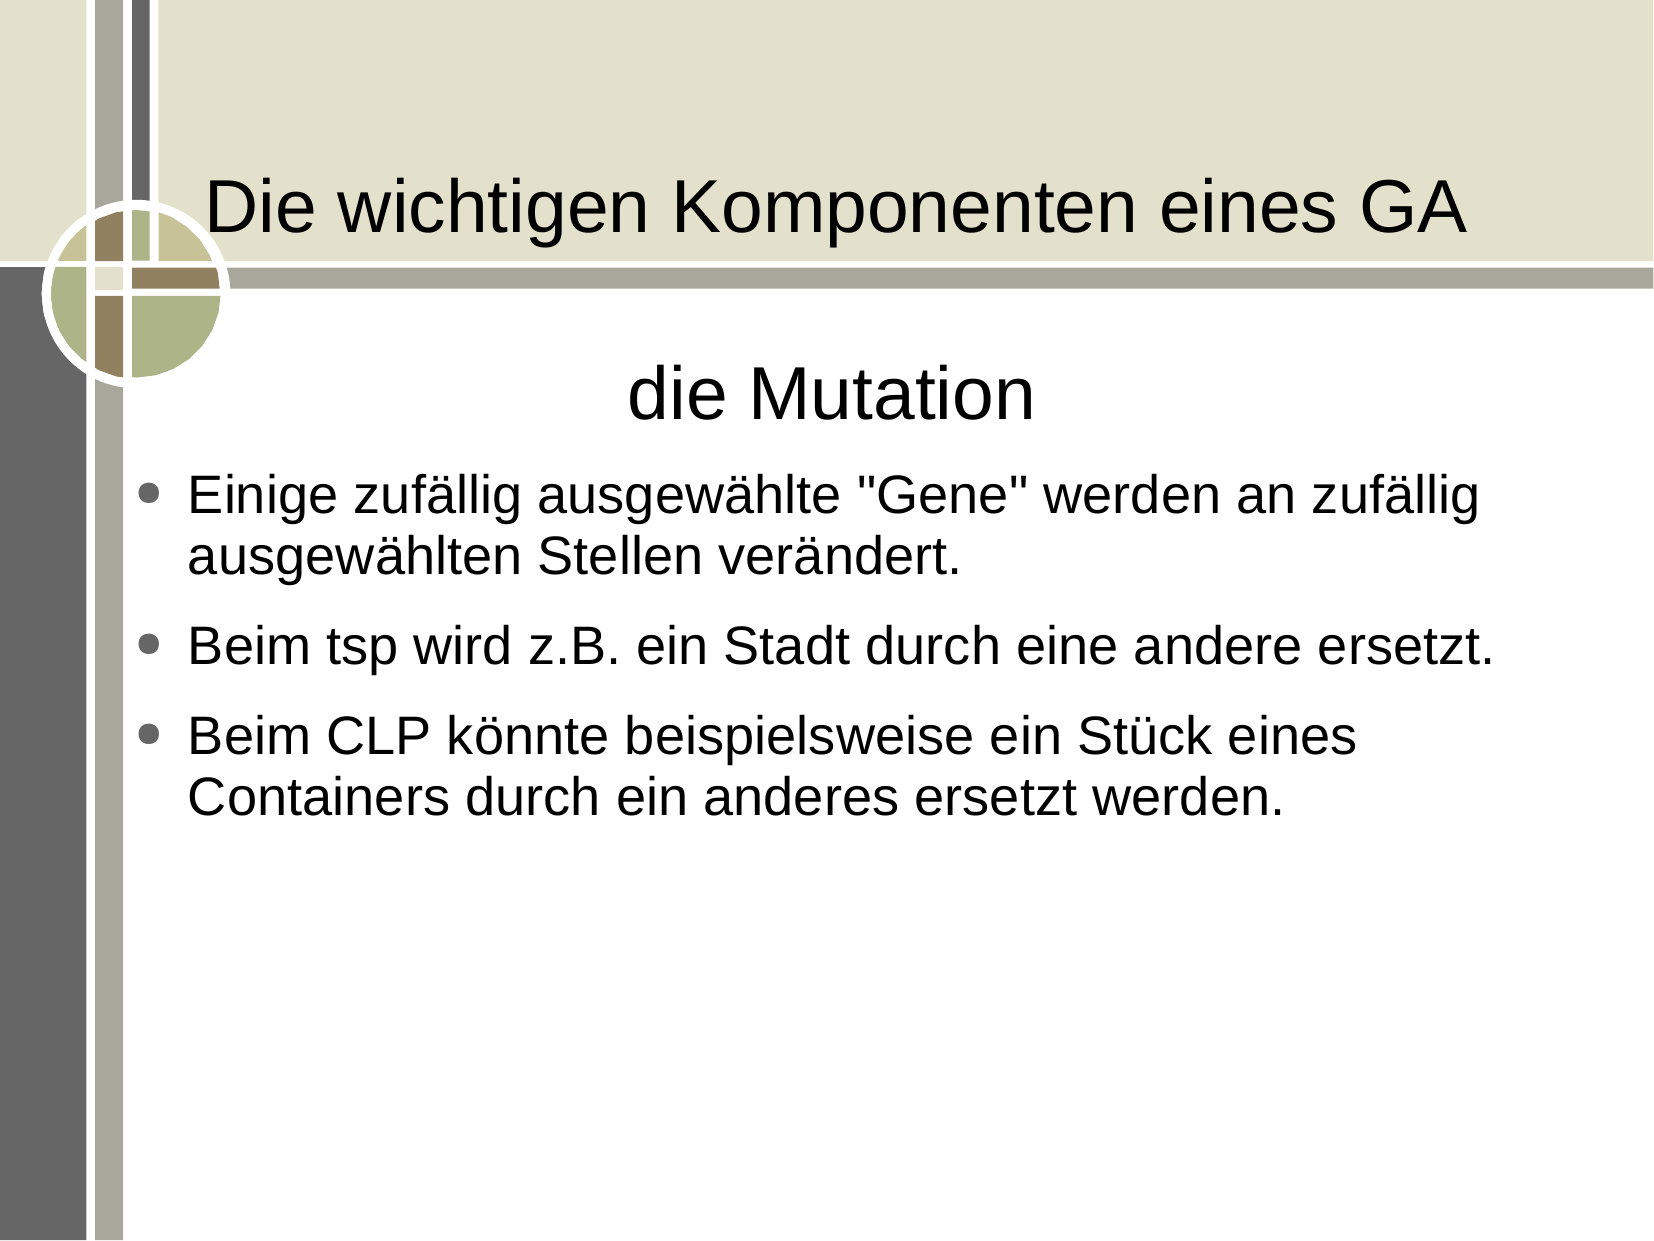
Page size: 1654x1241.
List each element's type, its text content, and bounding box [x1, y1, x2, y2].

title Die wichtigen Komponenten eines GA [121, 102, 1534, 311]
list die Mutation Einige zufällig ausgewählte "Gene" werden an zufällig ausgewählten Stellen verändert. Beim tsp wird z.B. ein Stadt durch eine andere ersetzt. Beim CLP könnte beispielsweise ein Stück eines Containers durch ein anderes ersetzt werden. [117, 351, 1530, 1133]
